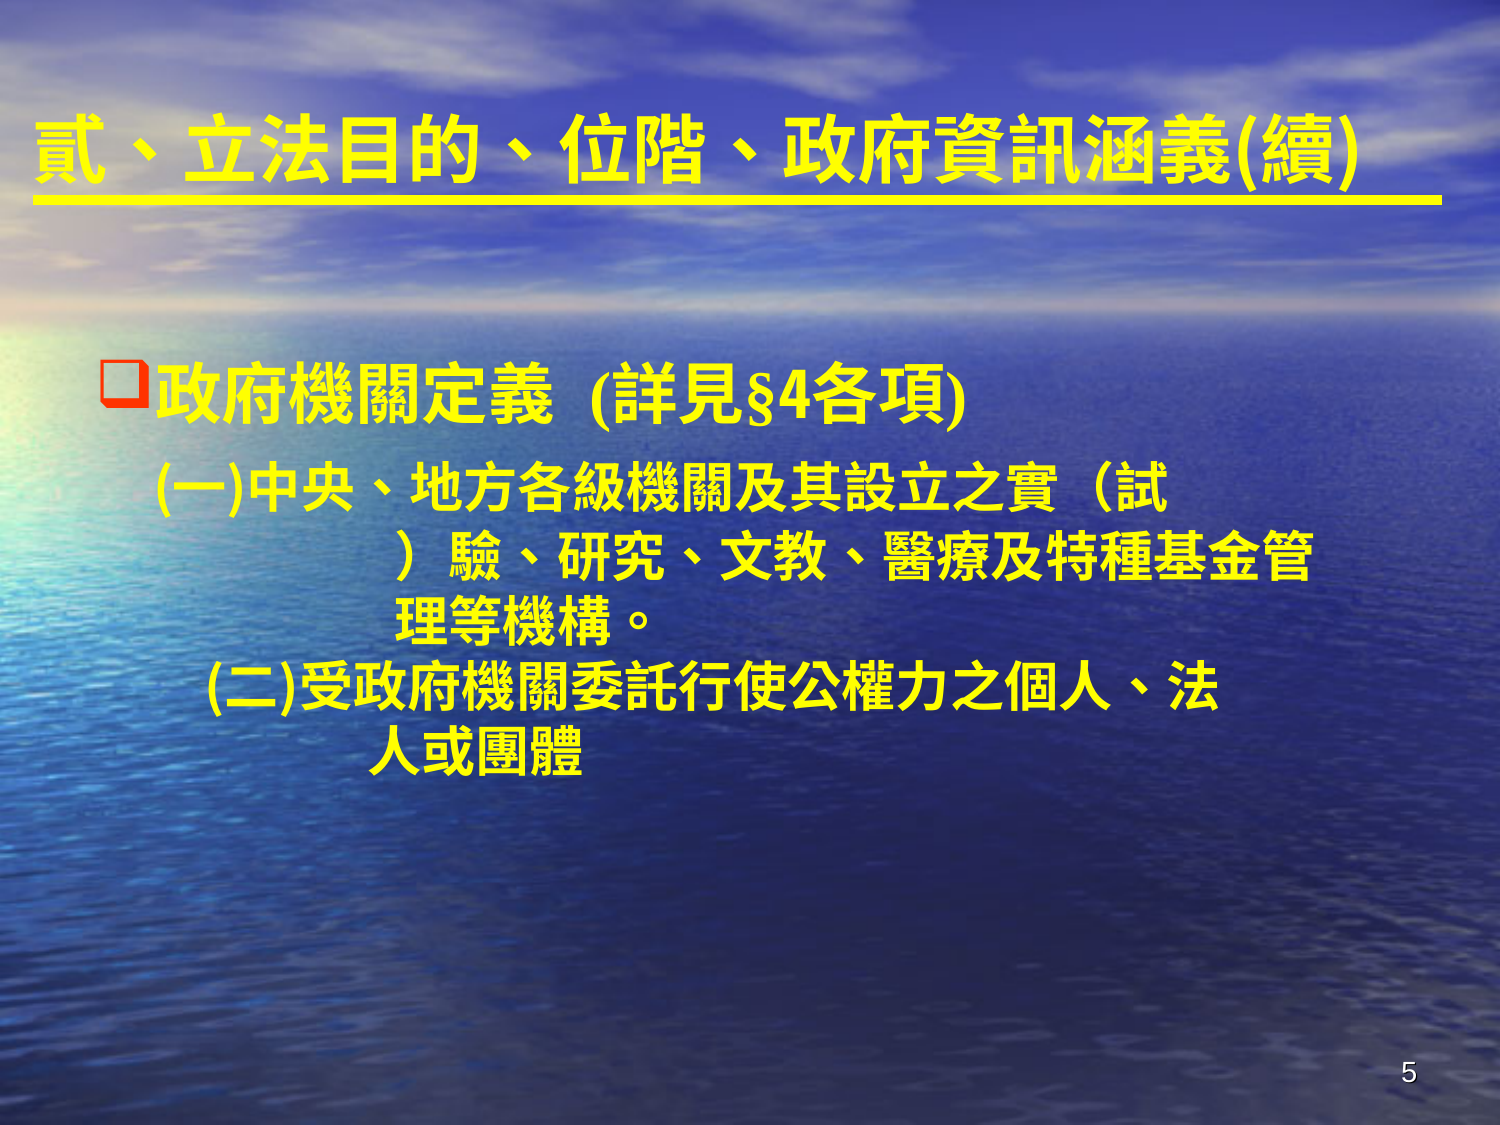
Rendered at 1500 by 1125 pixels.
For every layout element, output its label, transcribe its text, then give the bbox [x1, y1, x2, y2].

picture [0, 0, 1500, 1125]
text_box 貳、立法目的、位階、政府資訊涵義(續) [24, 87, 1451, 208]
text_box <編號> [1074, 1024, 1426, 1103]
text_box 政府機關定義 (詳見§4各項) (一)中央、地方各級機關及其設立之實（試 ）驗、研究、文教、醫療及特種基金管 理等機構。 (二)受政府機關委託行使公權力之個人、法 人或團體 [87, 337, 1450, 930]
